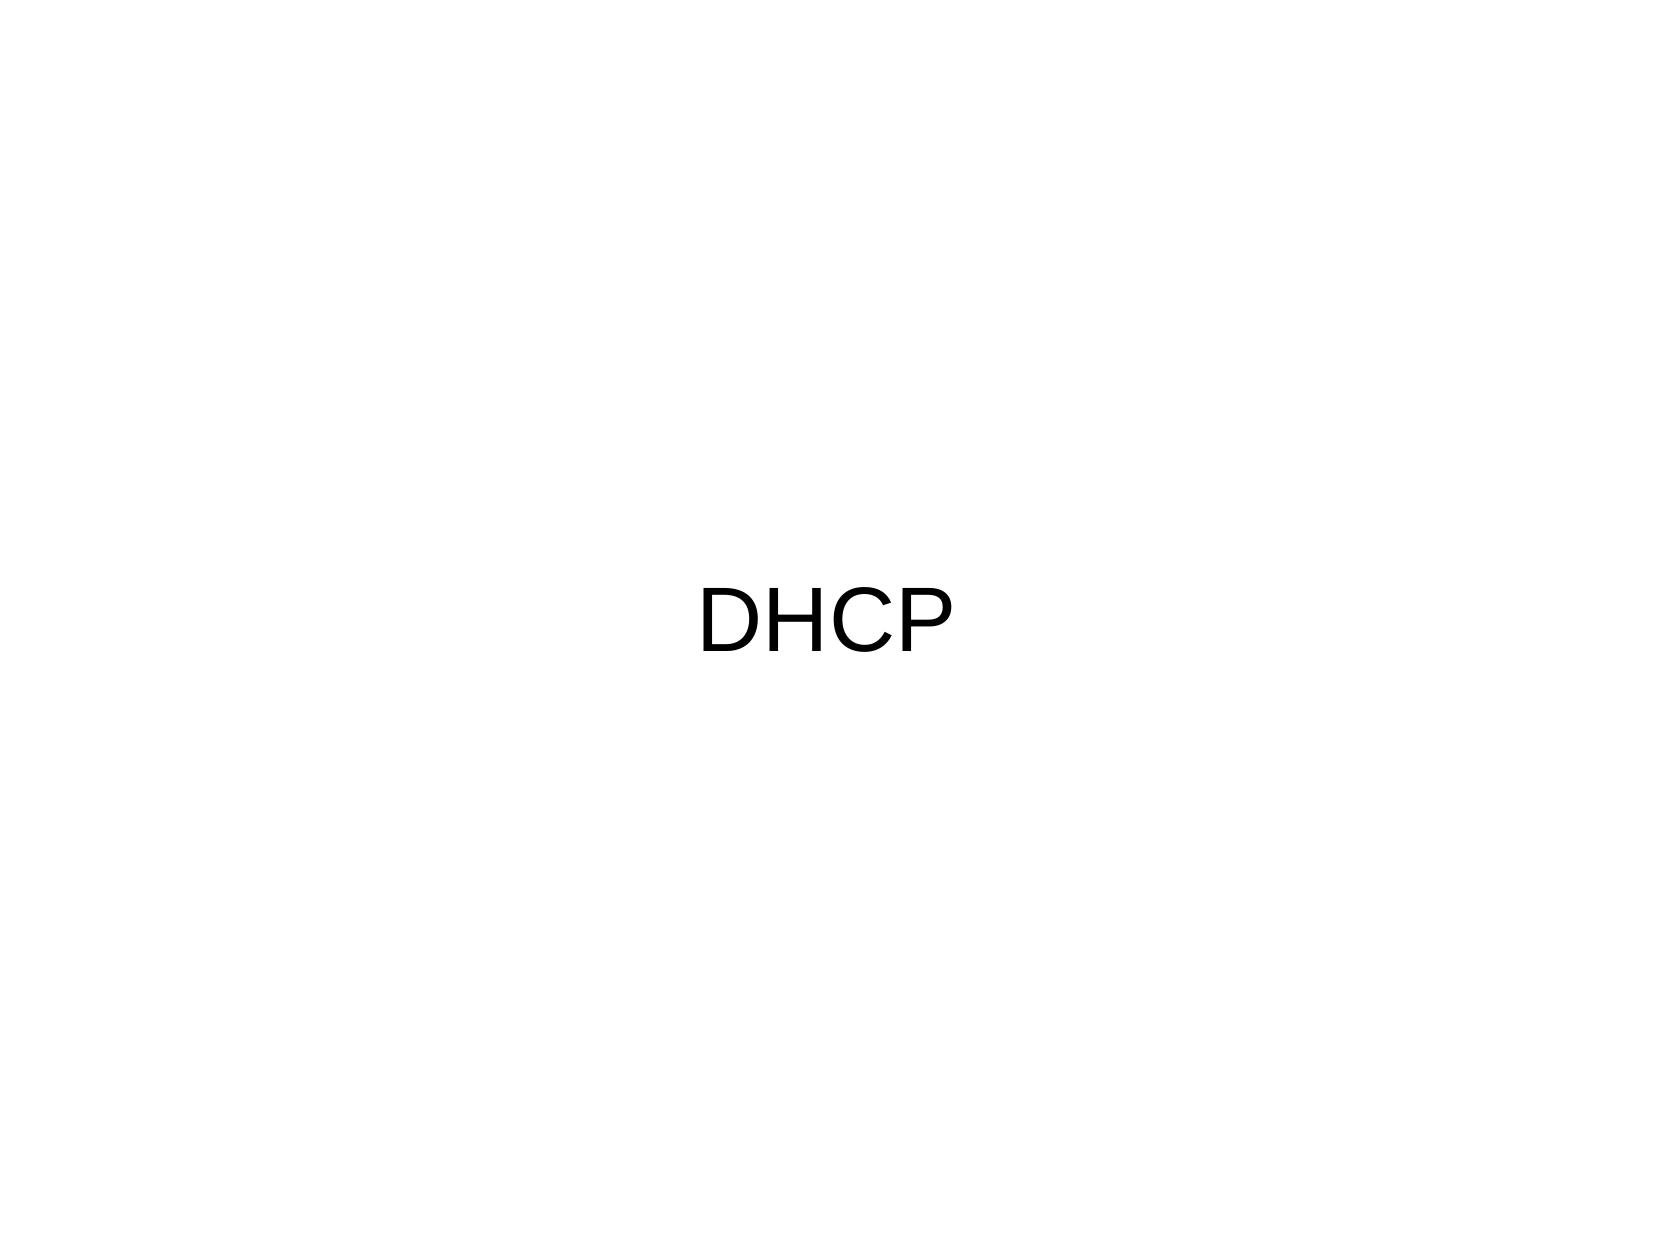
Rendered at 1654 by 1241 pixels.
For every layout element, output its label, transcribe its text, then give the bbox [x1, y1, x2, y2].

title DHCP [82, 516, 1571, 724]
